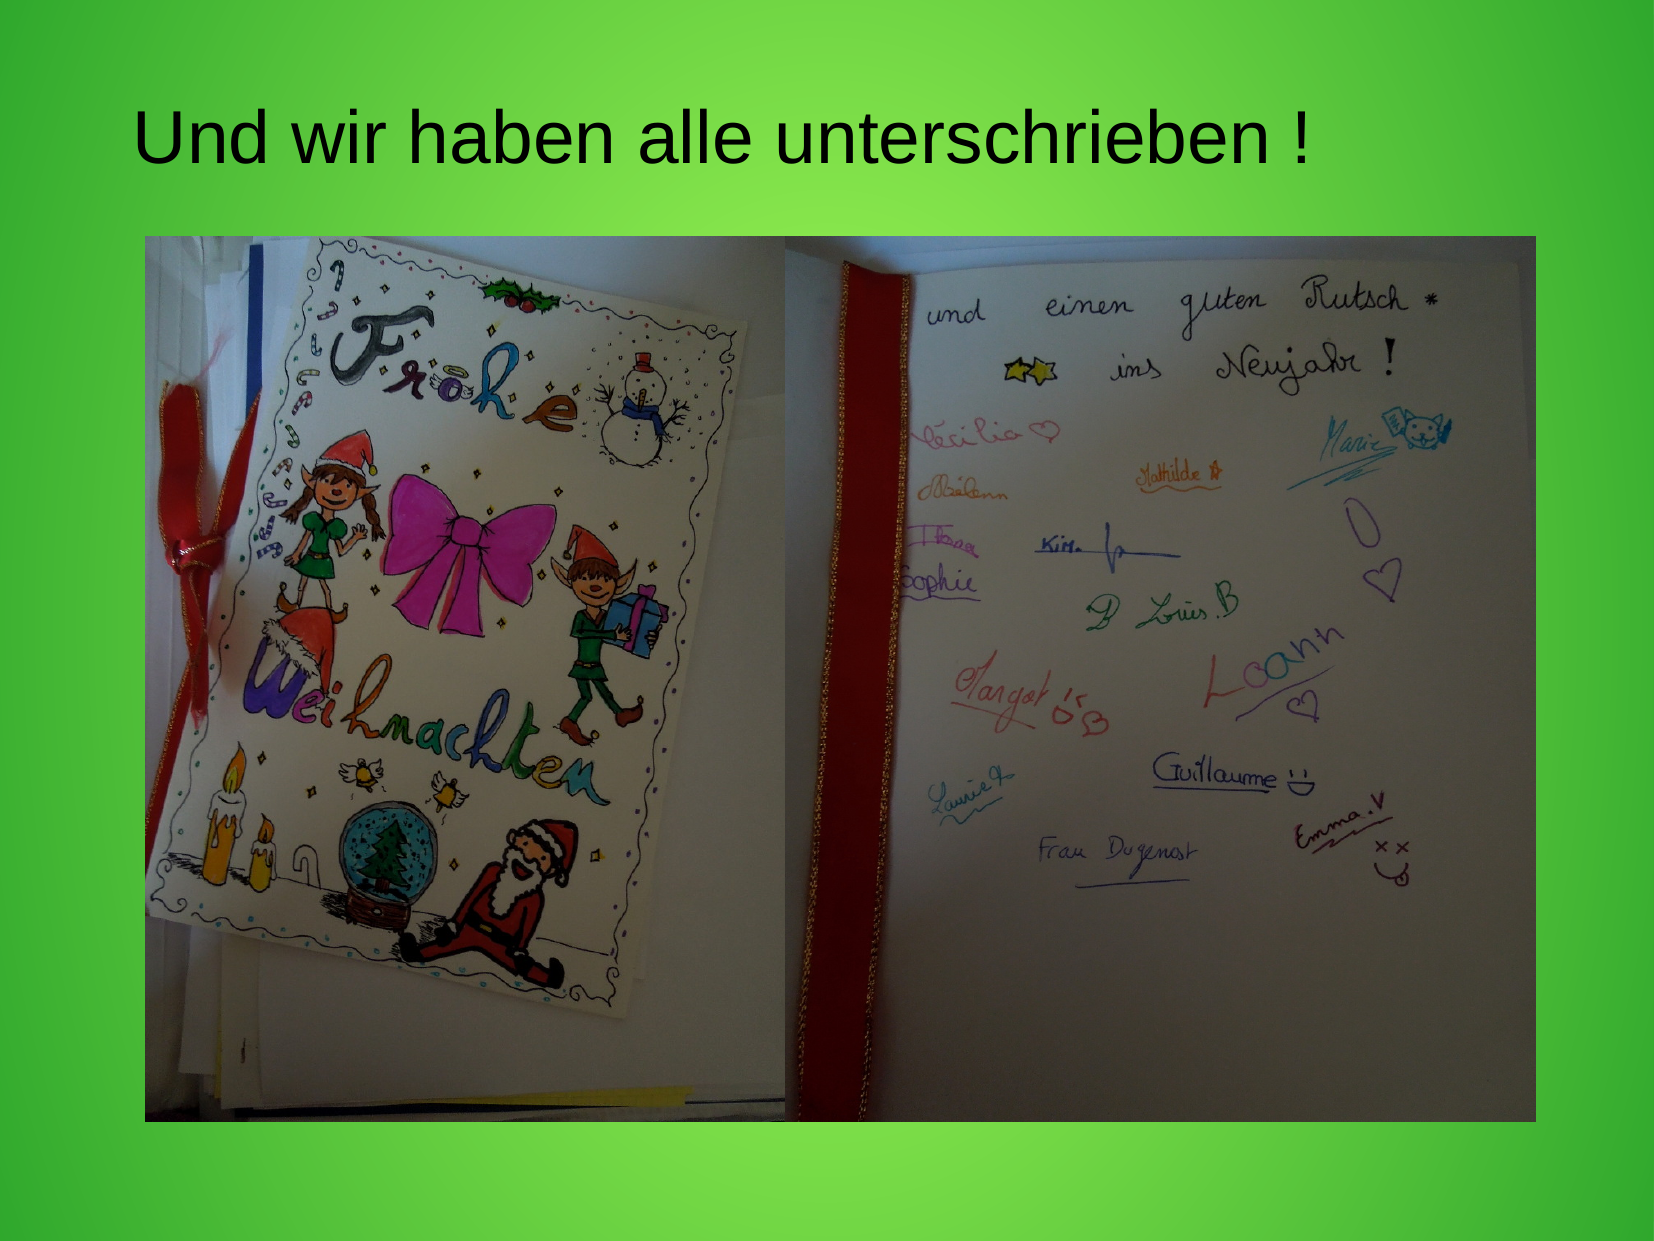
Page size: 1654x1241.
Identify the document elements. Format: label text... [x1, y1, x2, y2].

picture [145, 236, 1536, 1123]
text_box Und wir haben alle unterschrieben ! [118, 88, 1477, 188]
